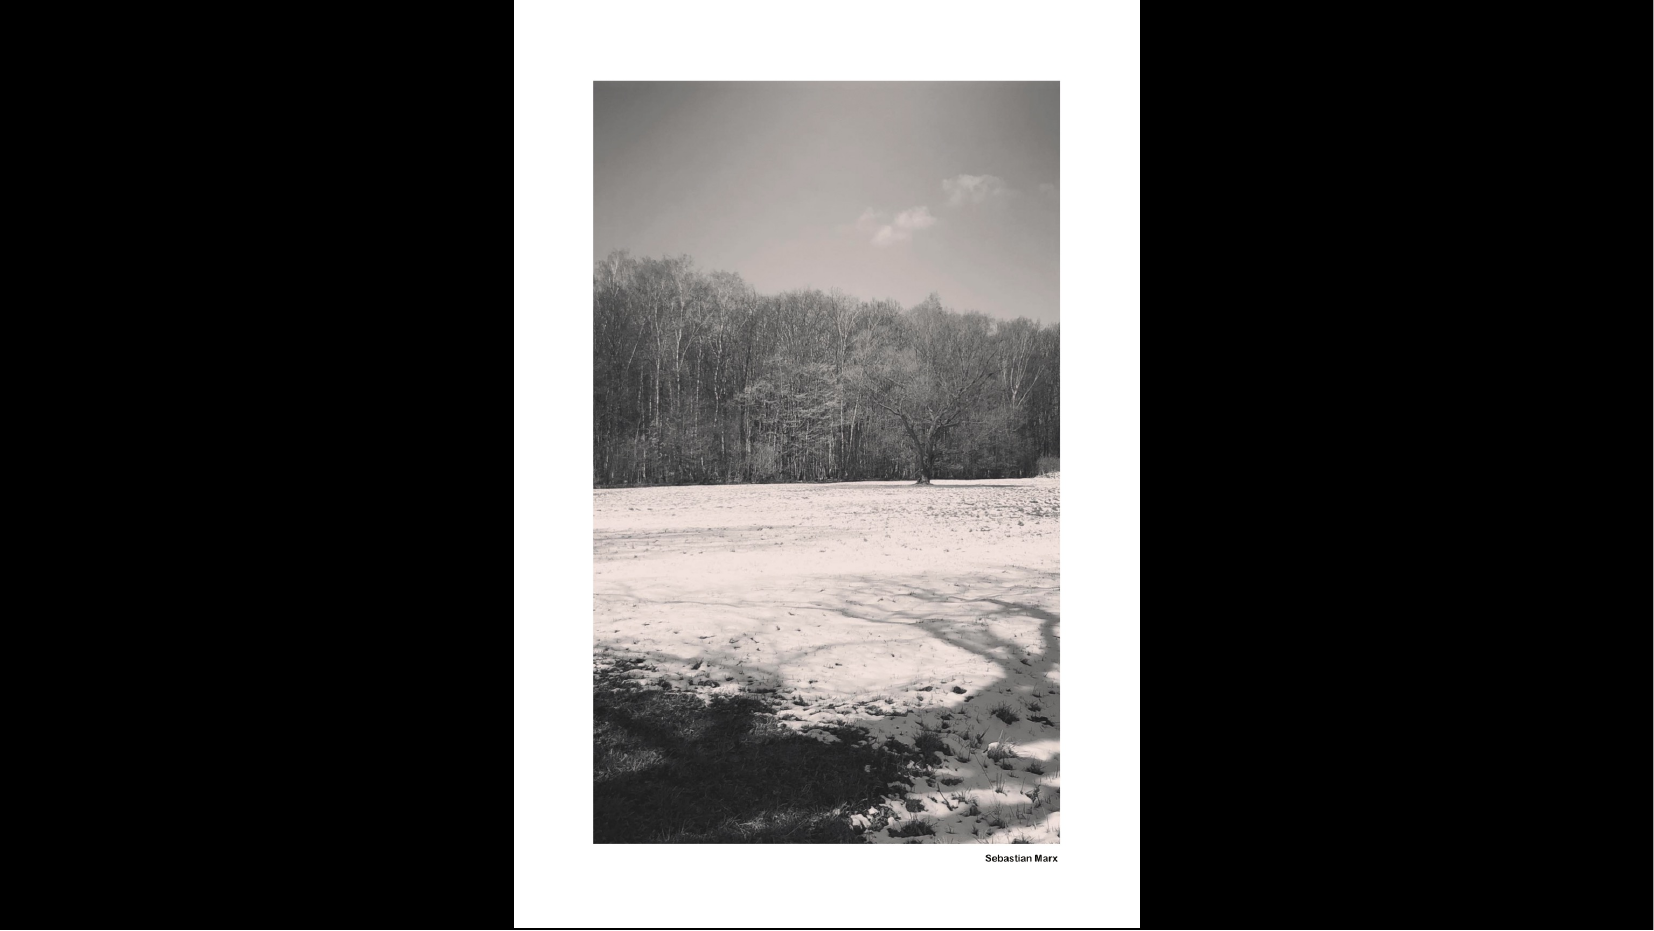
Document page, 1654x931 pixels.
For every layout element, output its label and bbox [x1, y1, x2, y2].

picture [514, 0, 1140, 928]
